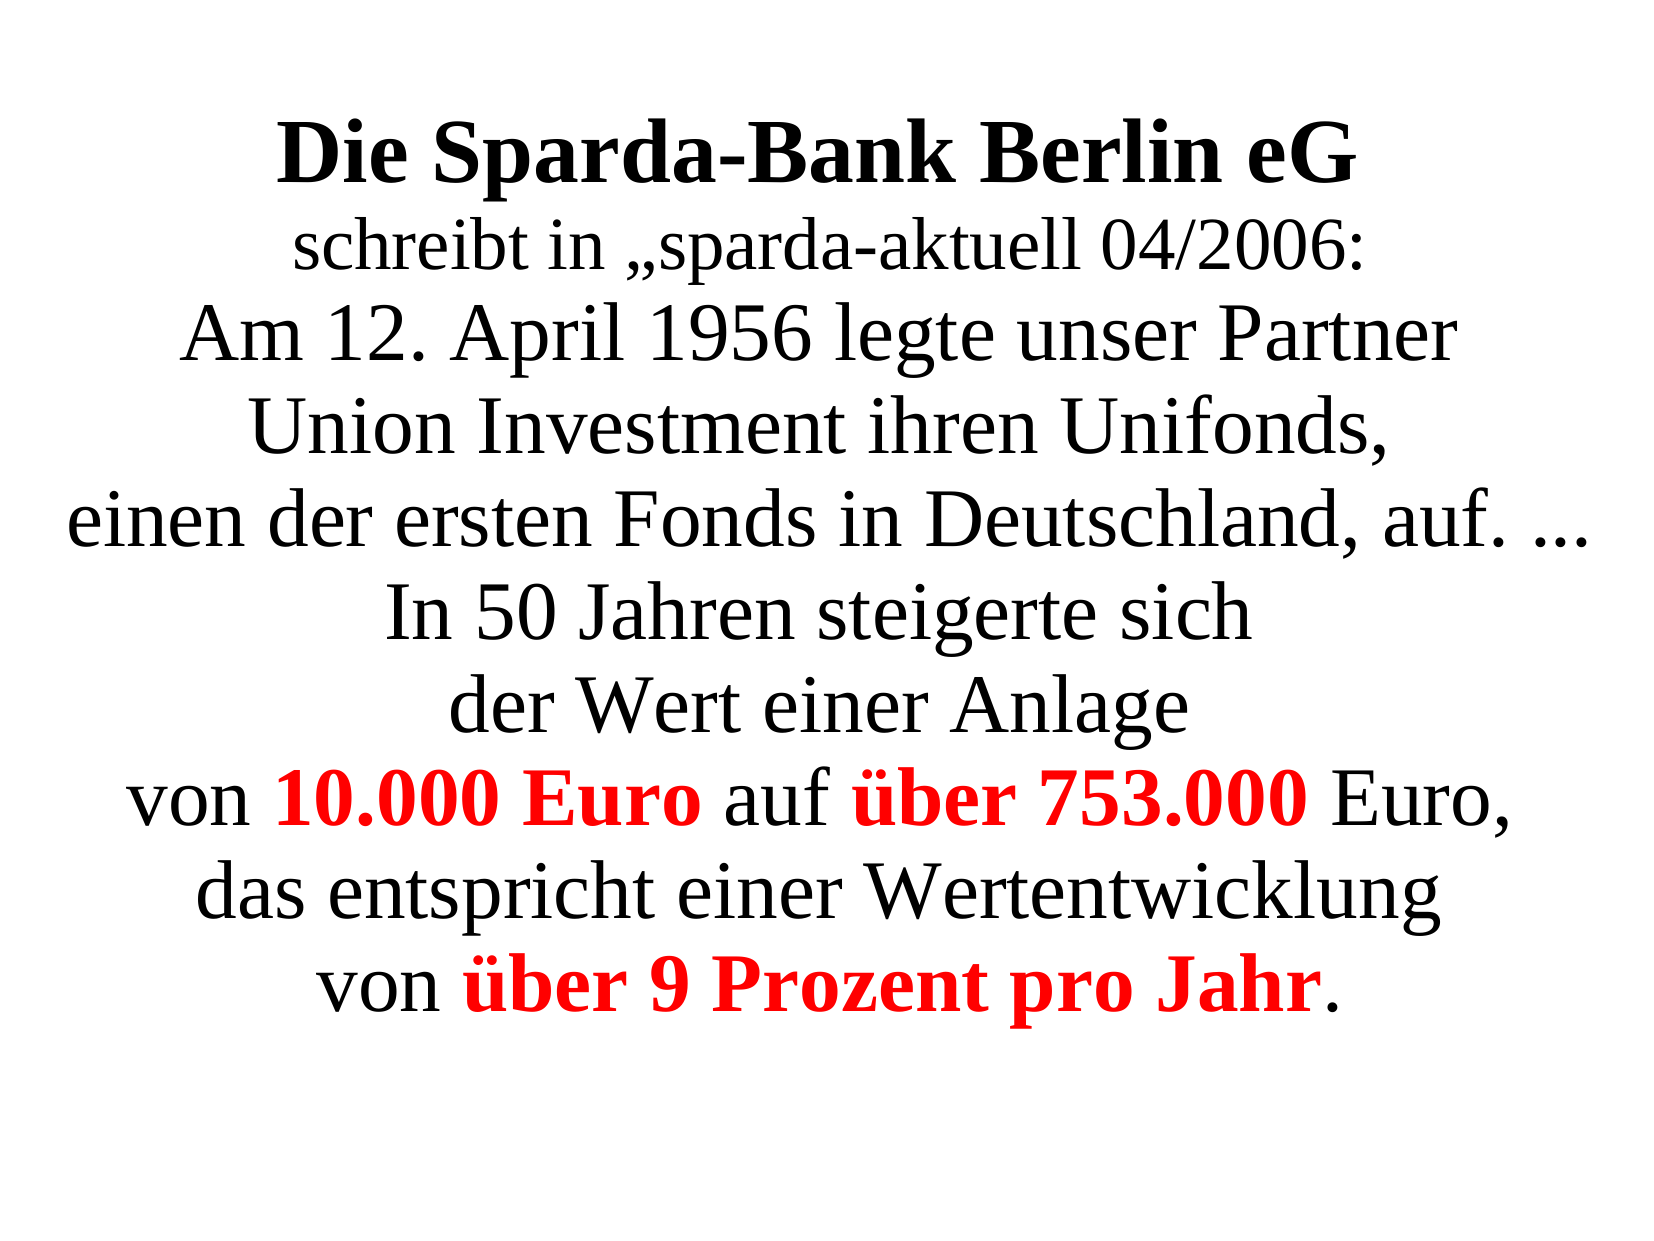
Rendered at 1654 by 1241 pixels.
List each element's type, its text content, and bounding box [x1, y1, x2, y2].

text_box Die Sparda-Bank Berlin eG schreibt in „sparda-aktuell 04/2006: Am 12. April 1956 legte unser Partner Union Investment ihren Unifonds, einen der ersten Fonds in Deutschland, auf. ... In 50 Jahren steigerte sich der Wert einer Anlage von 10.000 Euro auf über 753.000 Euro, das entspricht einer Wertentwicklung von über 9 Prozent pro Jahr. [59, 94, 1602, 1128]
